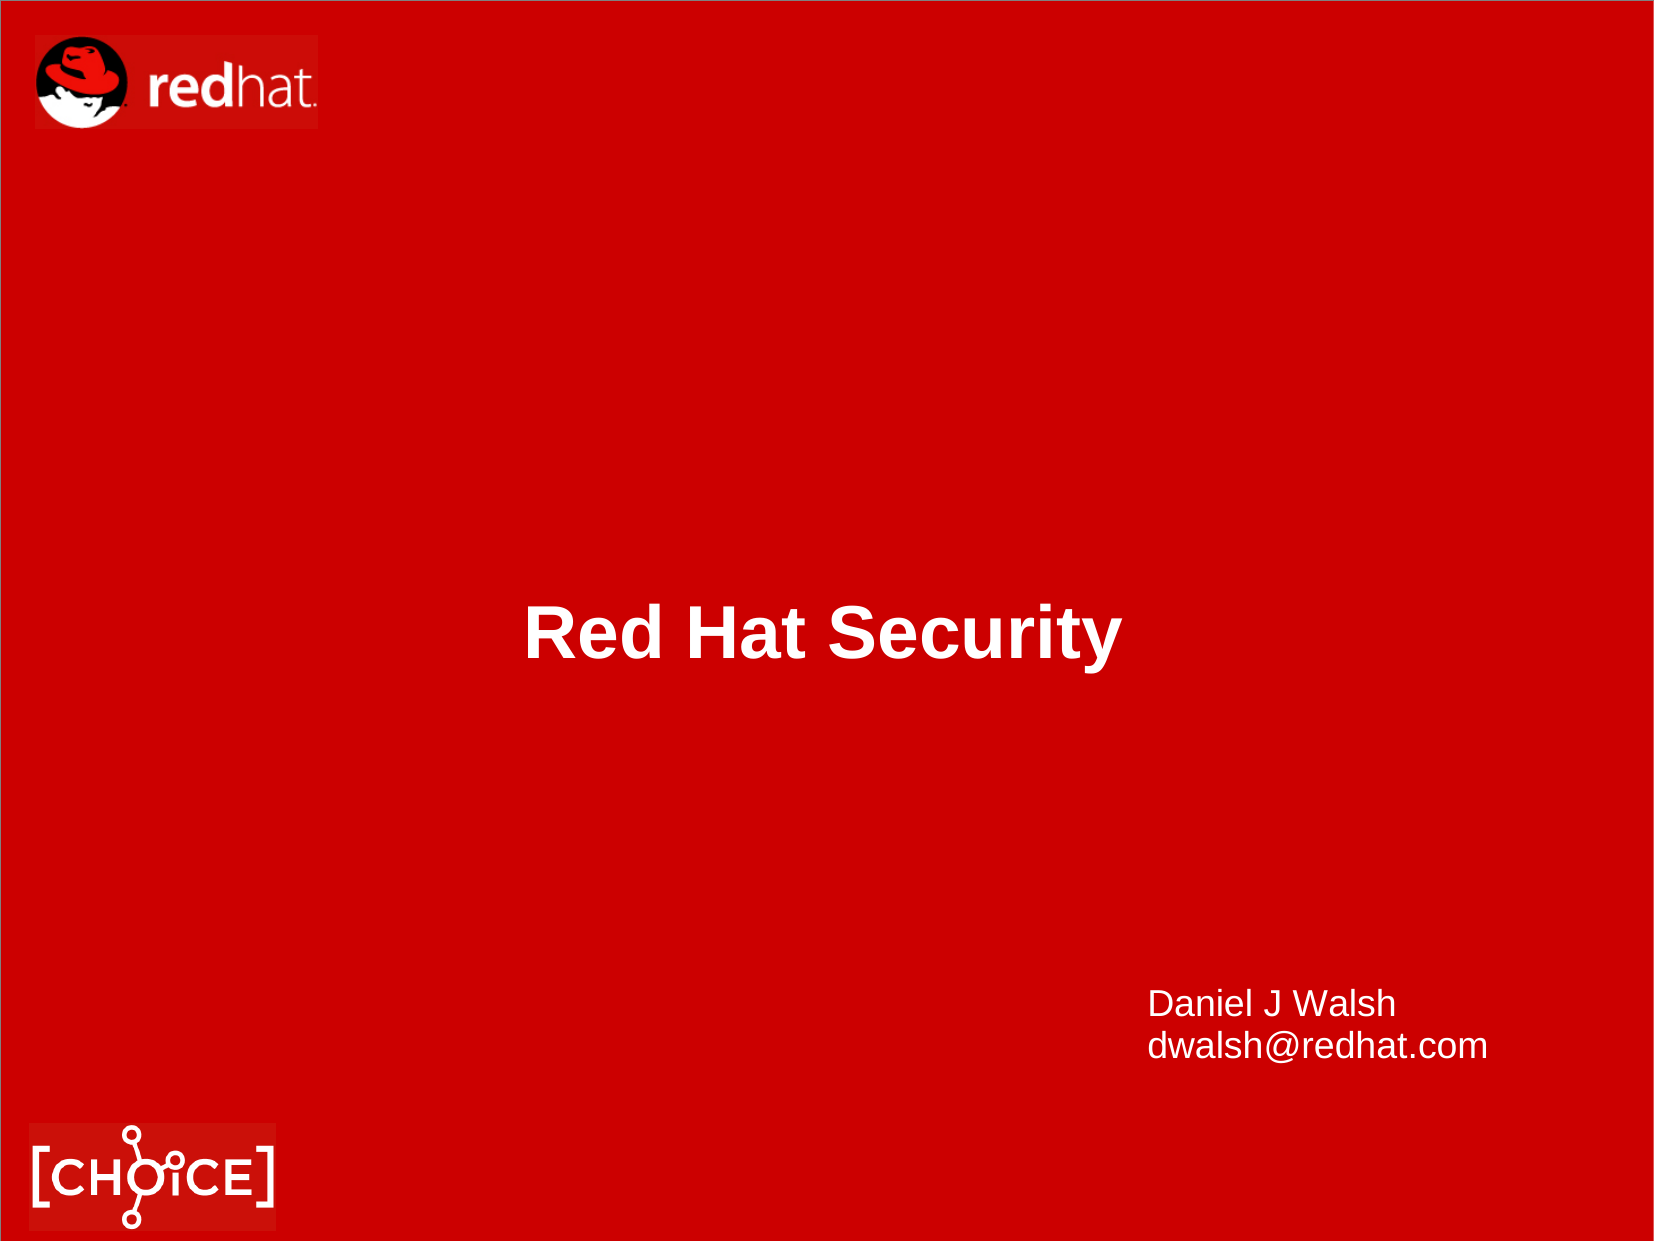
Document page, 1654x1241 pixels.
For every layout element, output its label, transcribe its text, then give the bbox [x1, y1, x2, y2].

picture [29, 1123, 276, 1231]
picture [35, 35, 318, 129]
subtitle Red Hat Security [120, 198, 1527, 1067]
text_box Daniel J Walsh dwalsh@redhat.com [1147, 982, 1489, 1095]
